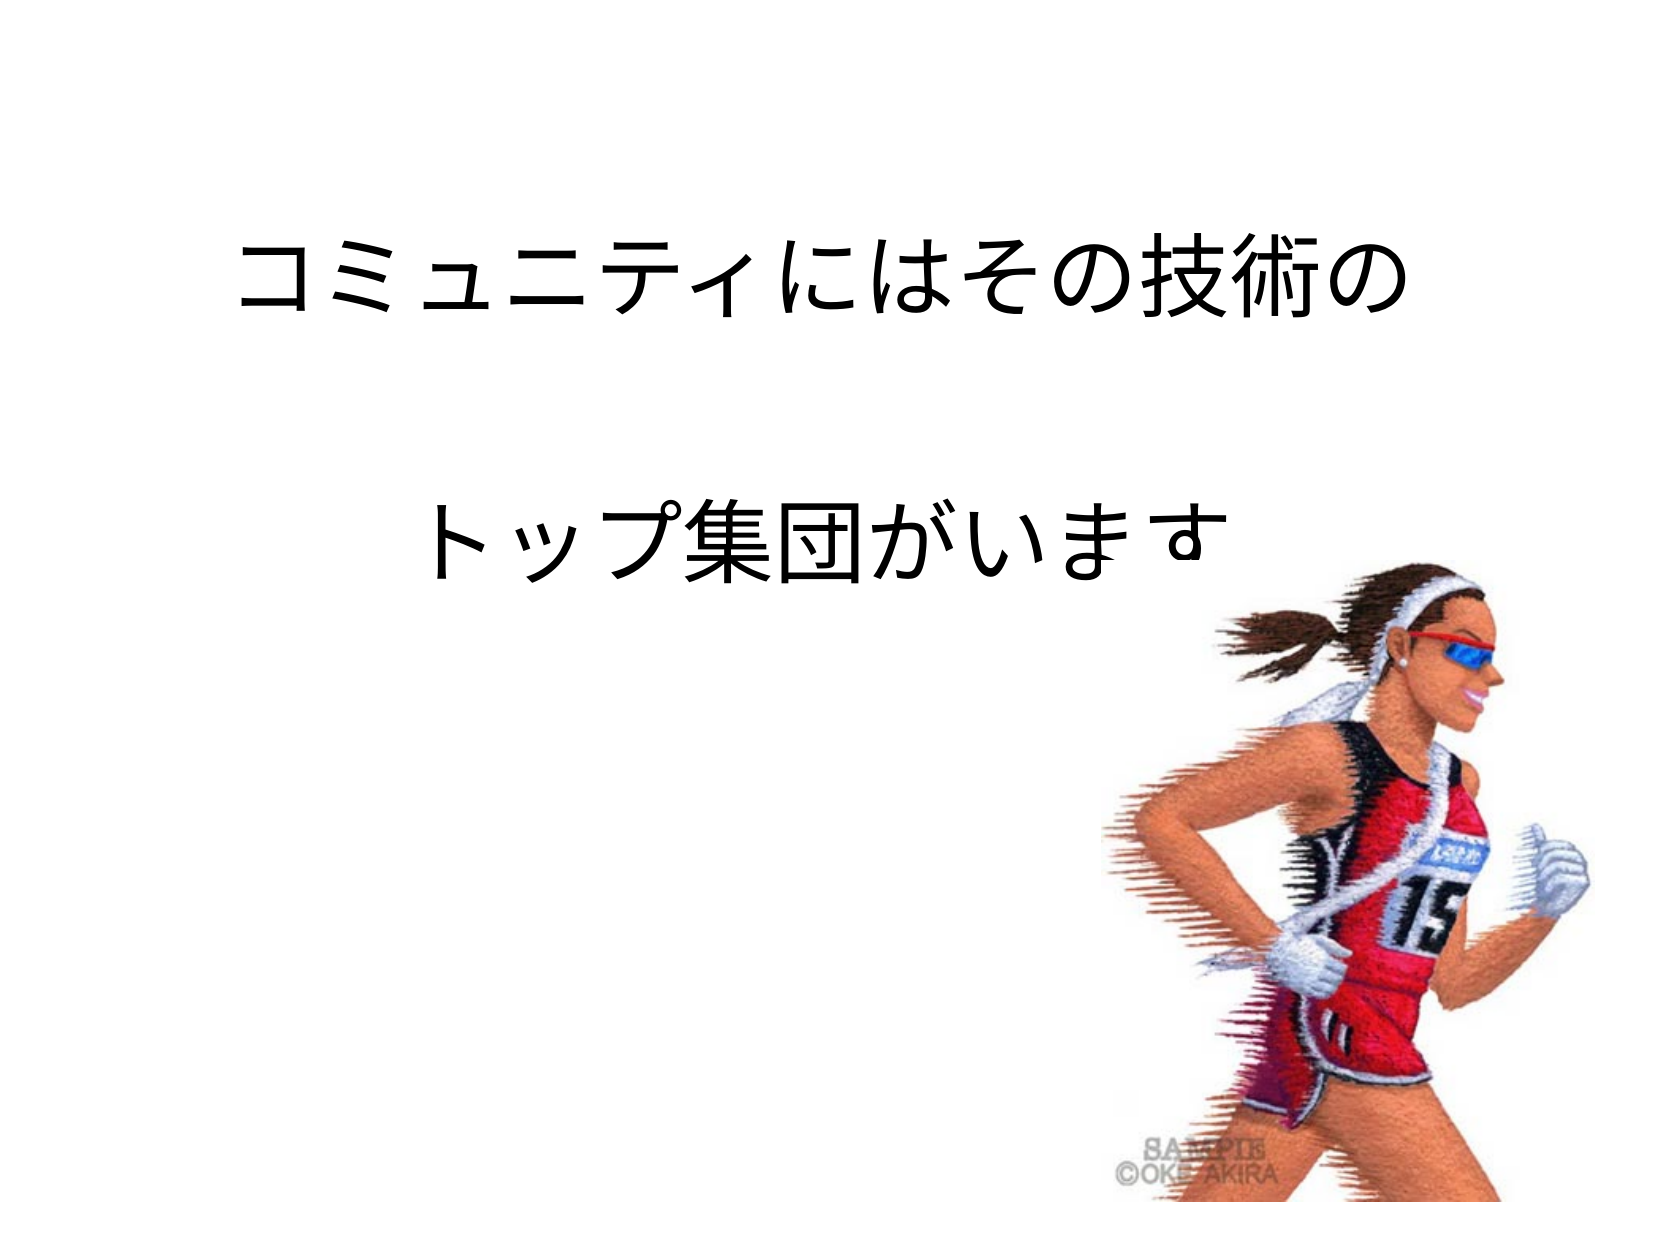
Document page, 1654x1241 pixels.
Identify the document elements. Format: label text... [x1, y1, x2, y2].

picture [1101, 560, 1595, 1203]
title コミュニティにはその技術の トップ集団がいます [76, 265, 1565, 542]
